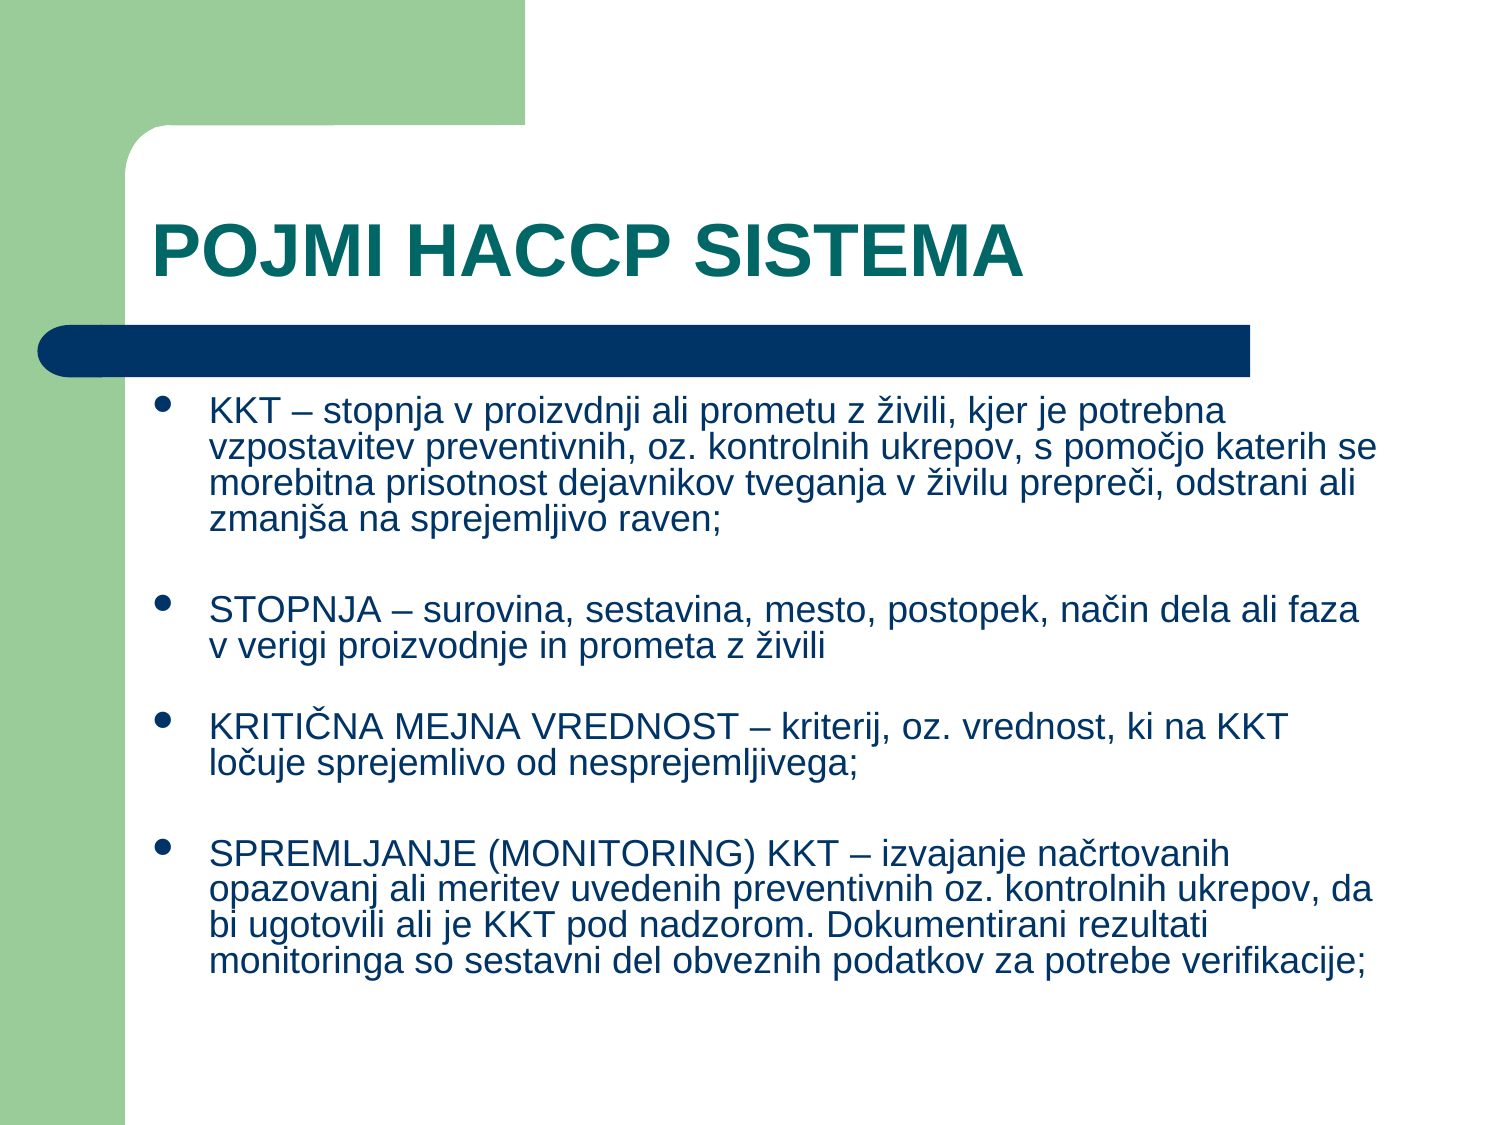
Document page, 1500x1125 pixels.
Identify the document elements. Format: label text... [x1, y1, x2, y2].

title POJMI HACCP SISTEMA [136, 136, 1414, 301]
list KKT – stopnja v proizvdnji ali prometu z živili, kjer je potrebna vzpostavitev preventivnih, oz. kontrolnih ukrepov, s pomočjo katerih se morebitna prisotnost dejavnikov tveganja v živilu prepreči, odstrani ali zmanjša na sprejemljivo raven; STOPNJA – surovina, sestavina, mesto, postopek, način dela ali faza v verigi proizvodnje in prometa z živili KRITIČNA MEJNA VREDNOST – kriterij, oz. vrednost, ki na KKT ločuje sprejemlivo od nesprejemljivega; SPREMLJANJE (MONITORING) KKT – izvajanje načrtovanih opazovanj ali meritev uvedenih preventivnih oz. kontrolnih ukrepov, da bi ugotovili ali je KKT pod nadzorom. Dokumentirani rezultati monitoringa so sestavni del obveznih podatkov za potrebe verifikacije; [137, 387, 1400, 1034]
